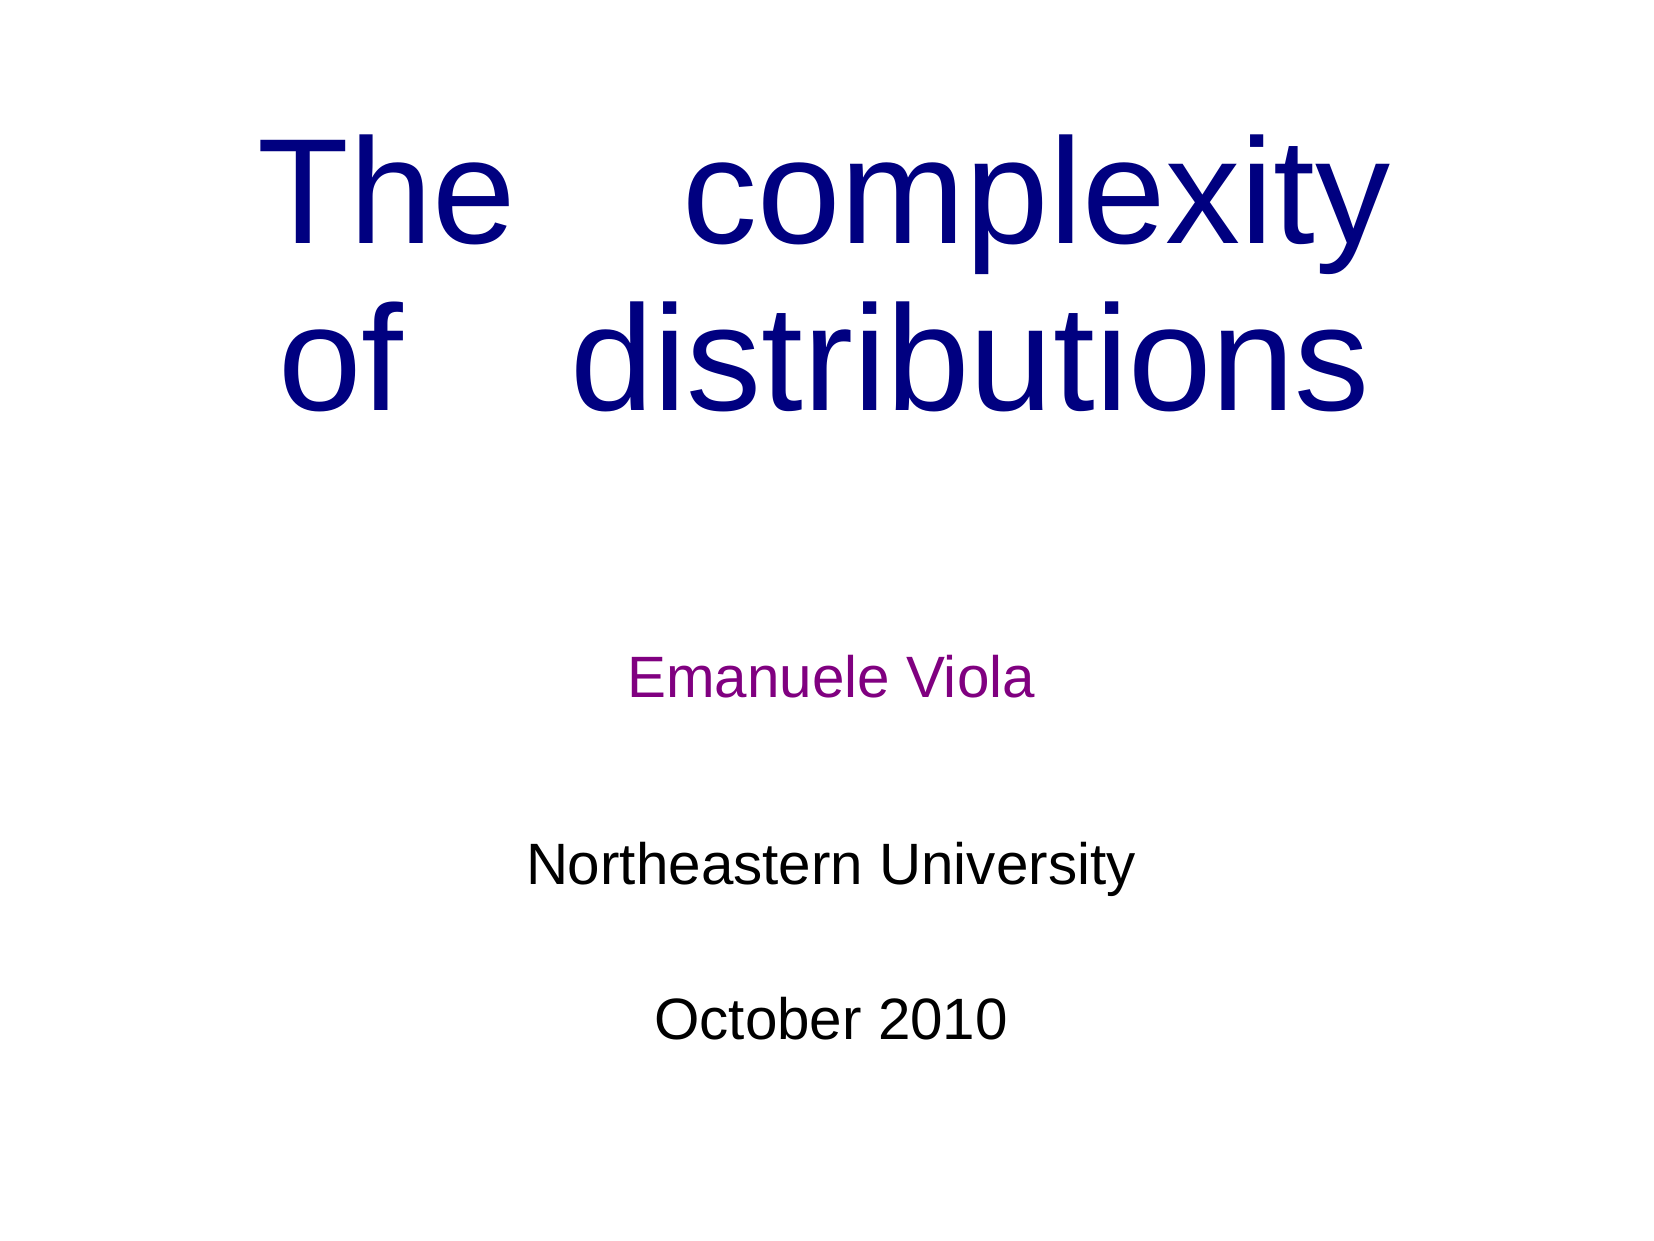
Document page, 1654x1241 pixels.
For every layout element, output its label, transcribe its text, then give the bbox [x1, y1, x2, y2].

subtitle Emanuele Viola Northeastern University October 2010 [37, 637, 1626, 1201]
title The complexity of distributions [75, 99, 1576, 451]
